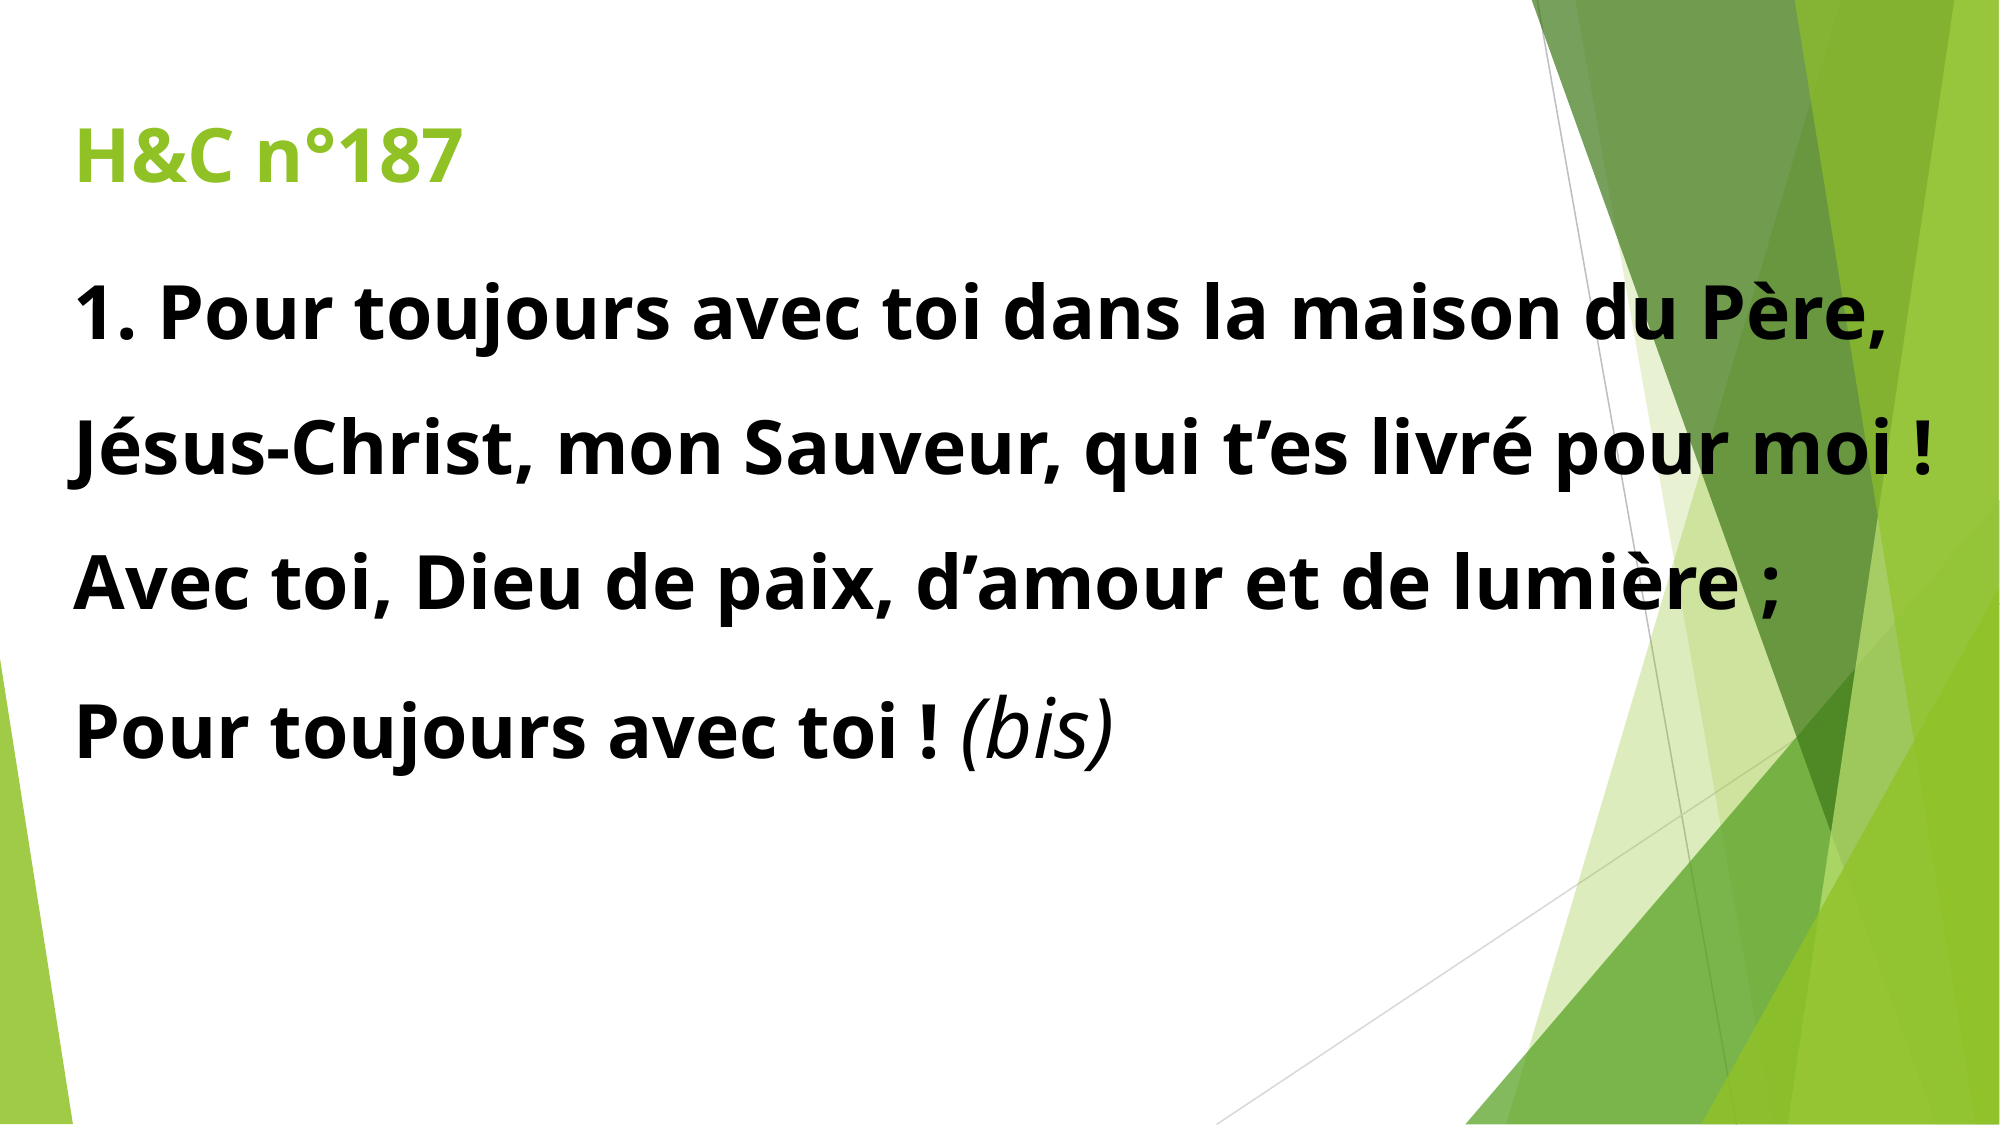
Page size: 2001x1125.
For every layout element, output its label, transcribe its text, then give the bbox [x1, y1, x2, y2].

text_box H&C n°187 [59, 99, 1522, 212]
text_box 1. Pour toujours avec toi dans la maison du Père, Jésus-Christ, mon Sauveur, qui t’es livré pour moi ! Avec toi, Dieu de paix, d’amour et de lumière ; Pour toujours avec toi ! (bis) [59, 212, 1985, 1074]
